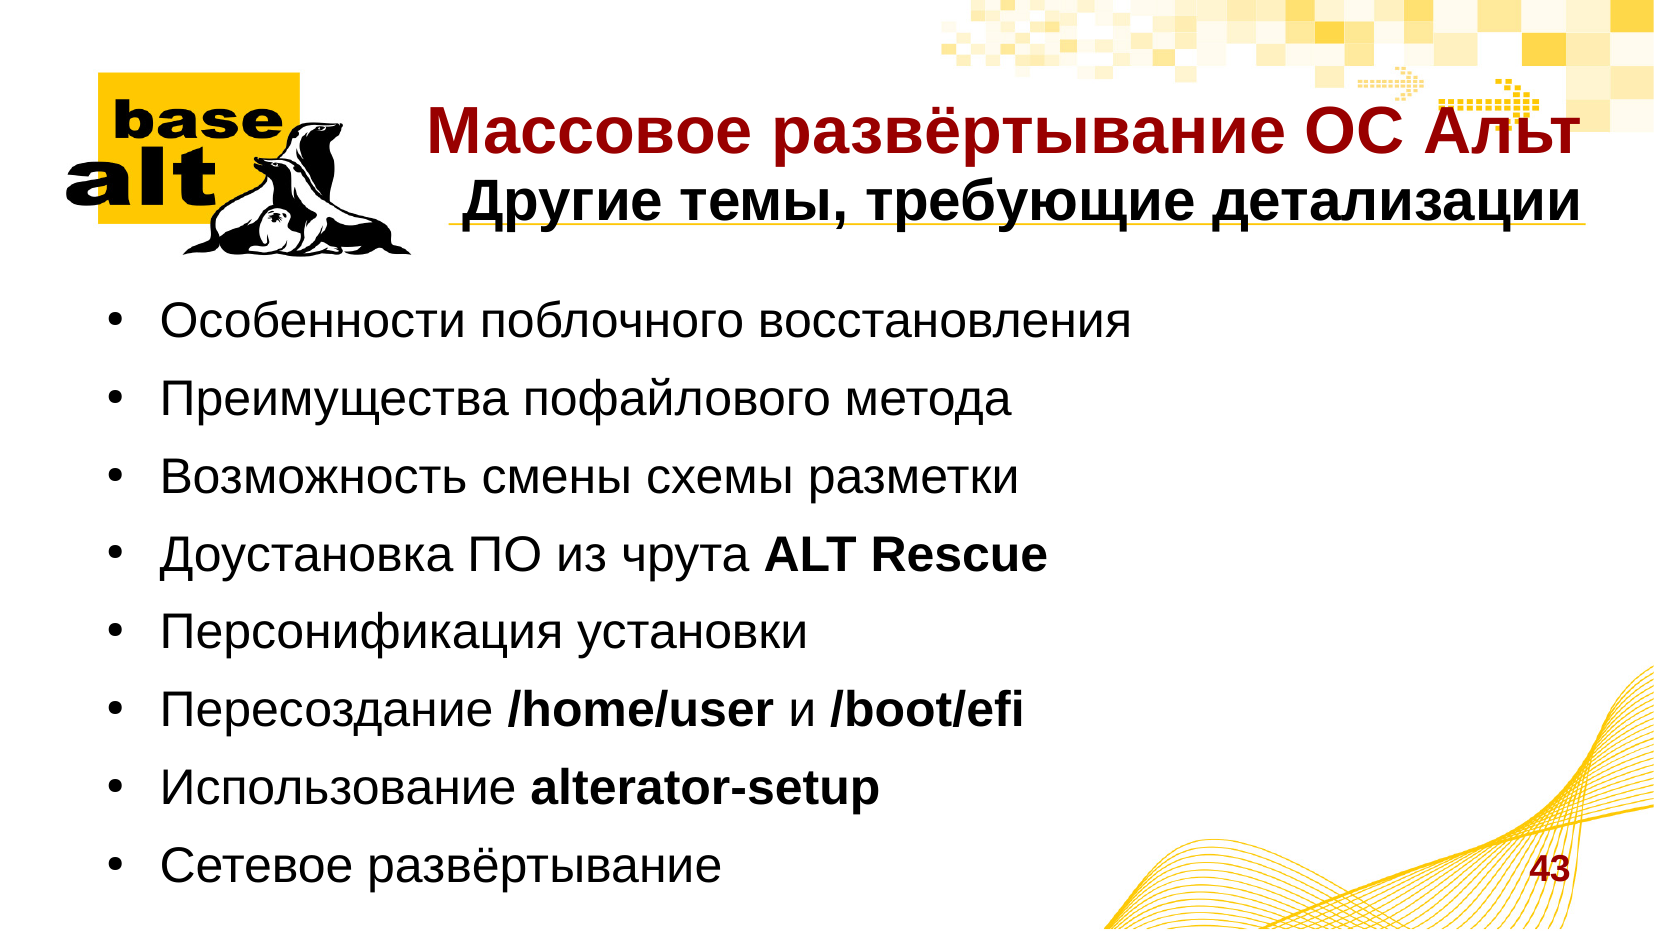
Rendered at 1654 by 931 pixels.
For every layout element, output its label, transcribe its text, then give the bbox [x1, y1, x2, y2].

title Массовое развёртывание ОС Альт Другие темы, требующие детализации [372, 81, 1583, 245]
picture [0, 0, 1654, 931]
list Особенности поблочного восстановления Преимущества пофайлового метода Возможность смены схемы разметки Доустановка ПО из чрута ALT Rescue Персонификация установки Пересоздание /home/user и /boot/efi Использование alterator-setup Сетевое развёртывание [88, 292, 1577, 922]
